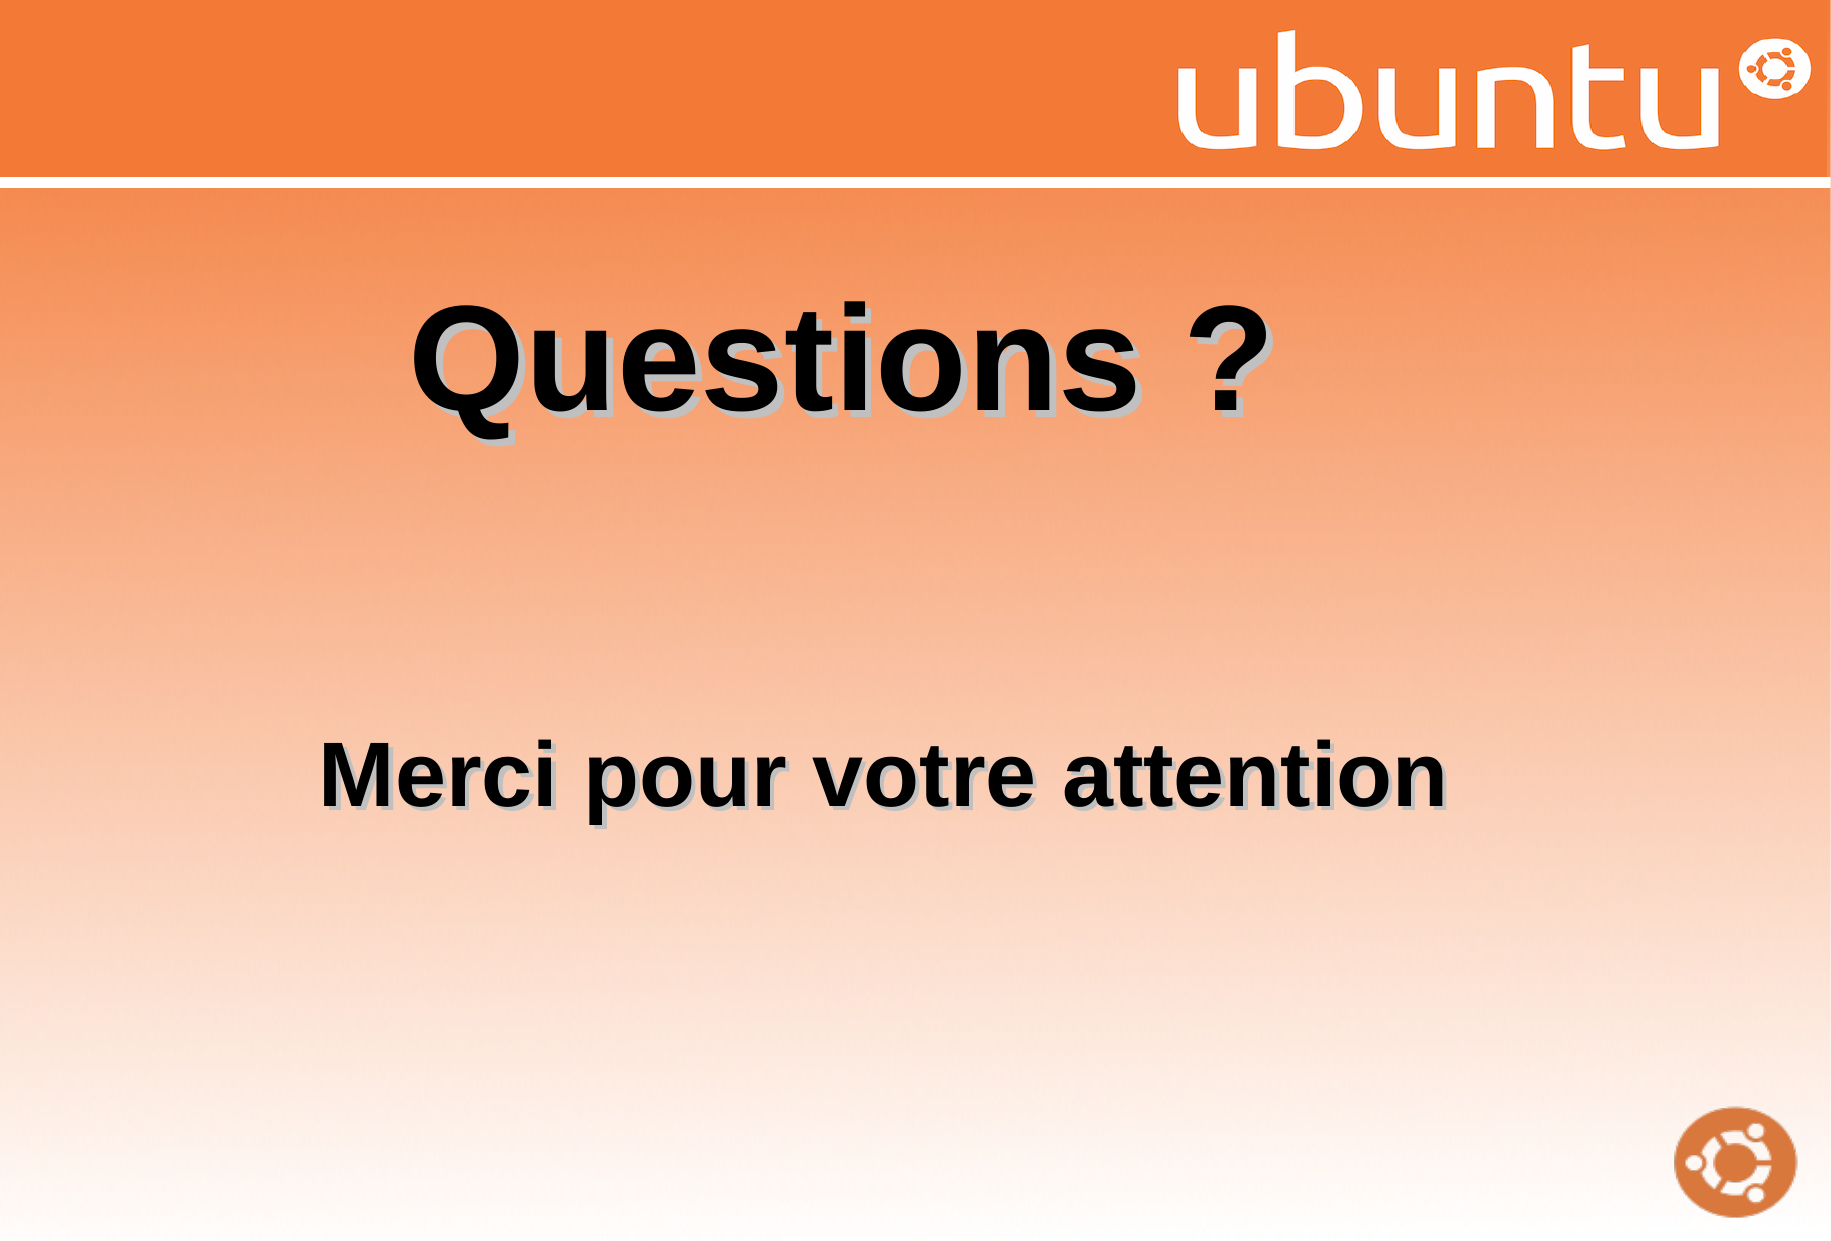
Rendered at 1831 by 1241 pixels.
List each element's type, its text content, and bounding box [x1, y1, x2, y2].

title Merci pour votre attention [60, 723, 1709, 827]
text_box Questions ? [394, 267, 1687, 476]
picture [0, 0, 1831, 1241]
